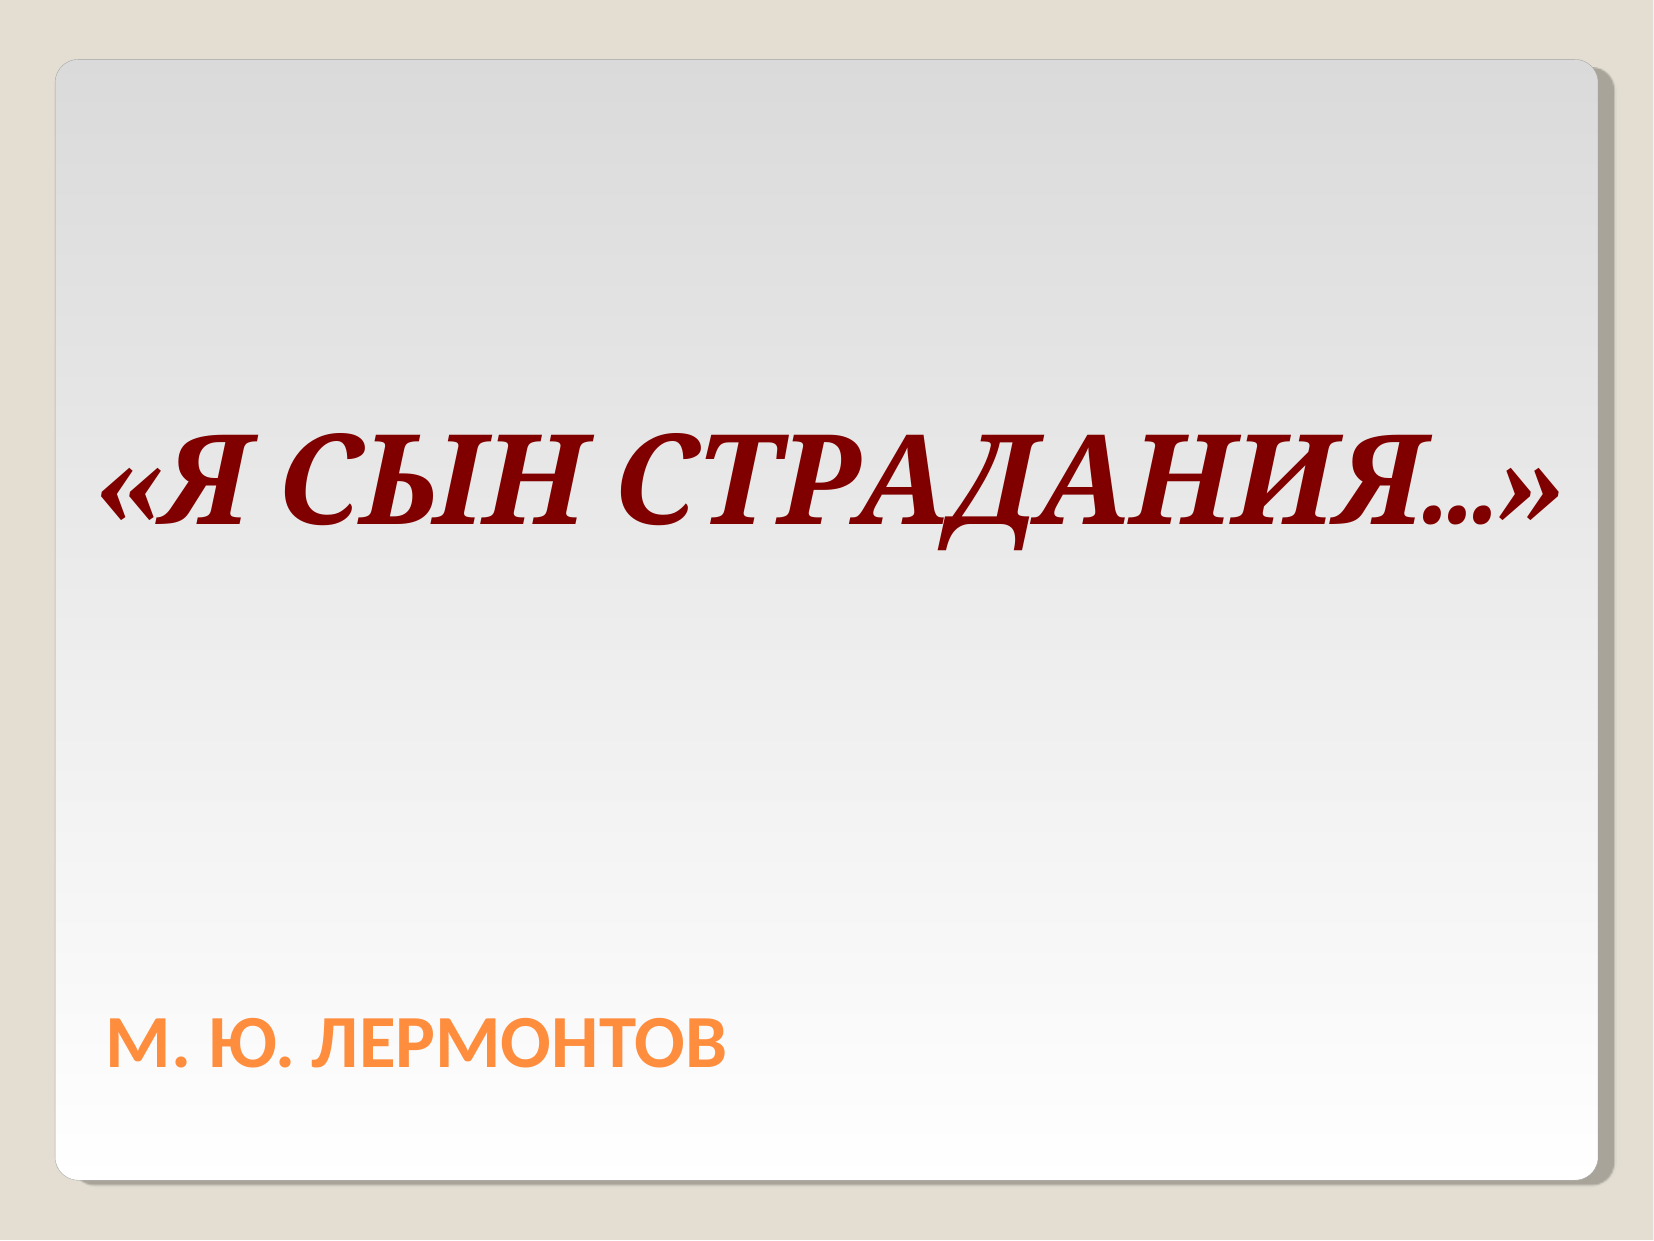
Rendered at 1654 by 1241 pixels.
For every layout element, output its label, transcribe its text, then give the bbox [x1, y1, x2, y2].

title М. Ю. ЛЕРМОНТОВ [90, 874, 1571, 1091]
subtitle «Я СЫН СТРАДАНИЯ...» [90, 103, 1571, 845]
